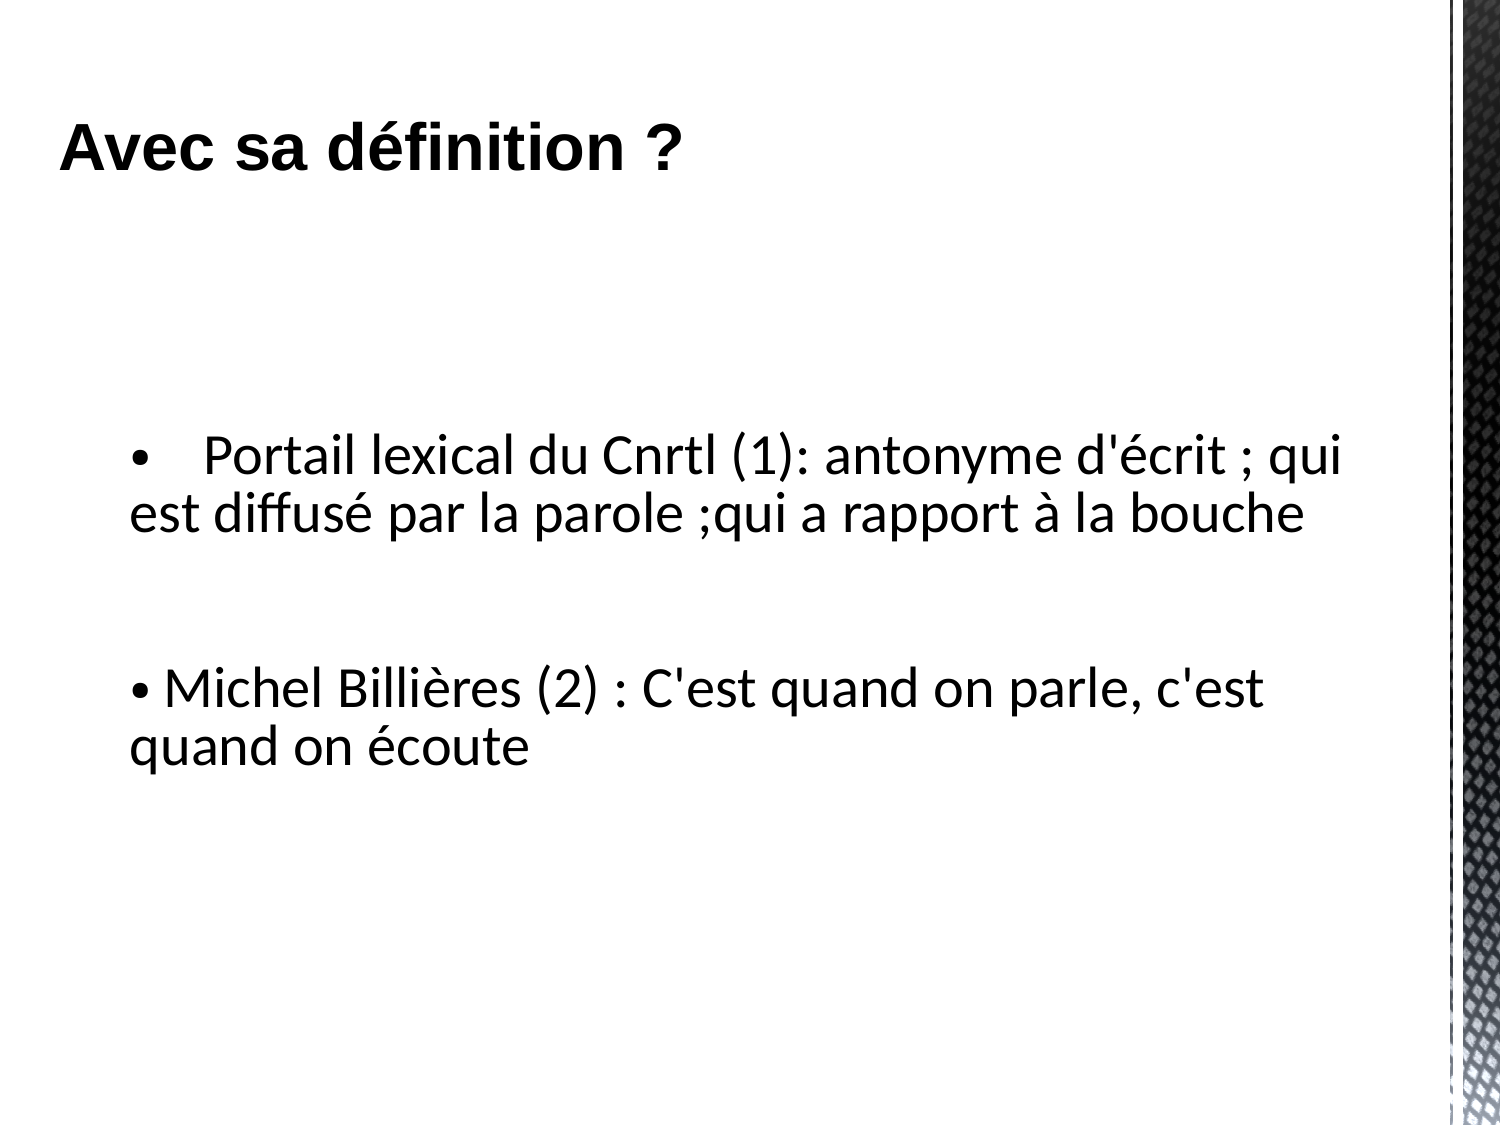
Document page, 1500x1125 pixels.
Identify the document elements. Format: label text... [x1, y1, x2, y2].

subtitle Portail lexical du Cnrtl (1): antonyme d'écrit ; qui est diffusé par la parole ;qui a rapport à la bouche Michel Billières (2) : C'est quand on parle, c'est quand on écoute [129, 307, 1359, 1020]
picture [1447, 0, 1500, 1125]
title Avec sa définition ? [59, 82, 1232, 212]
